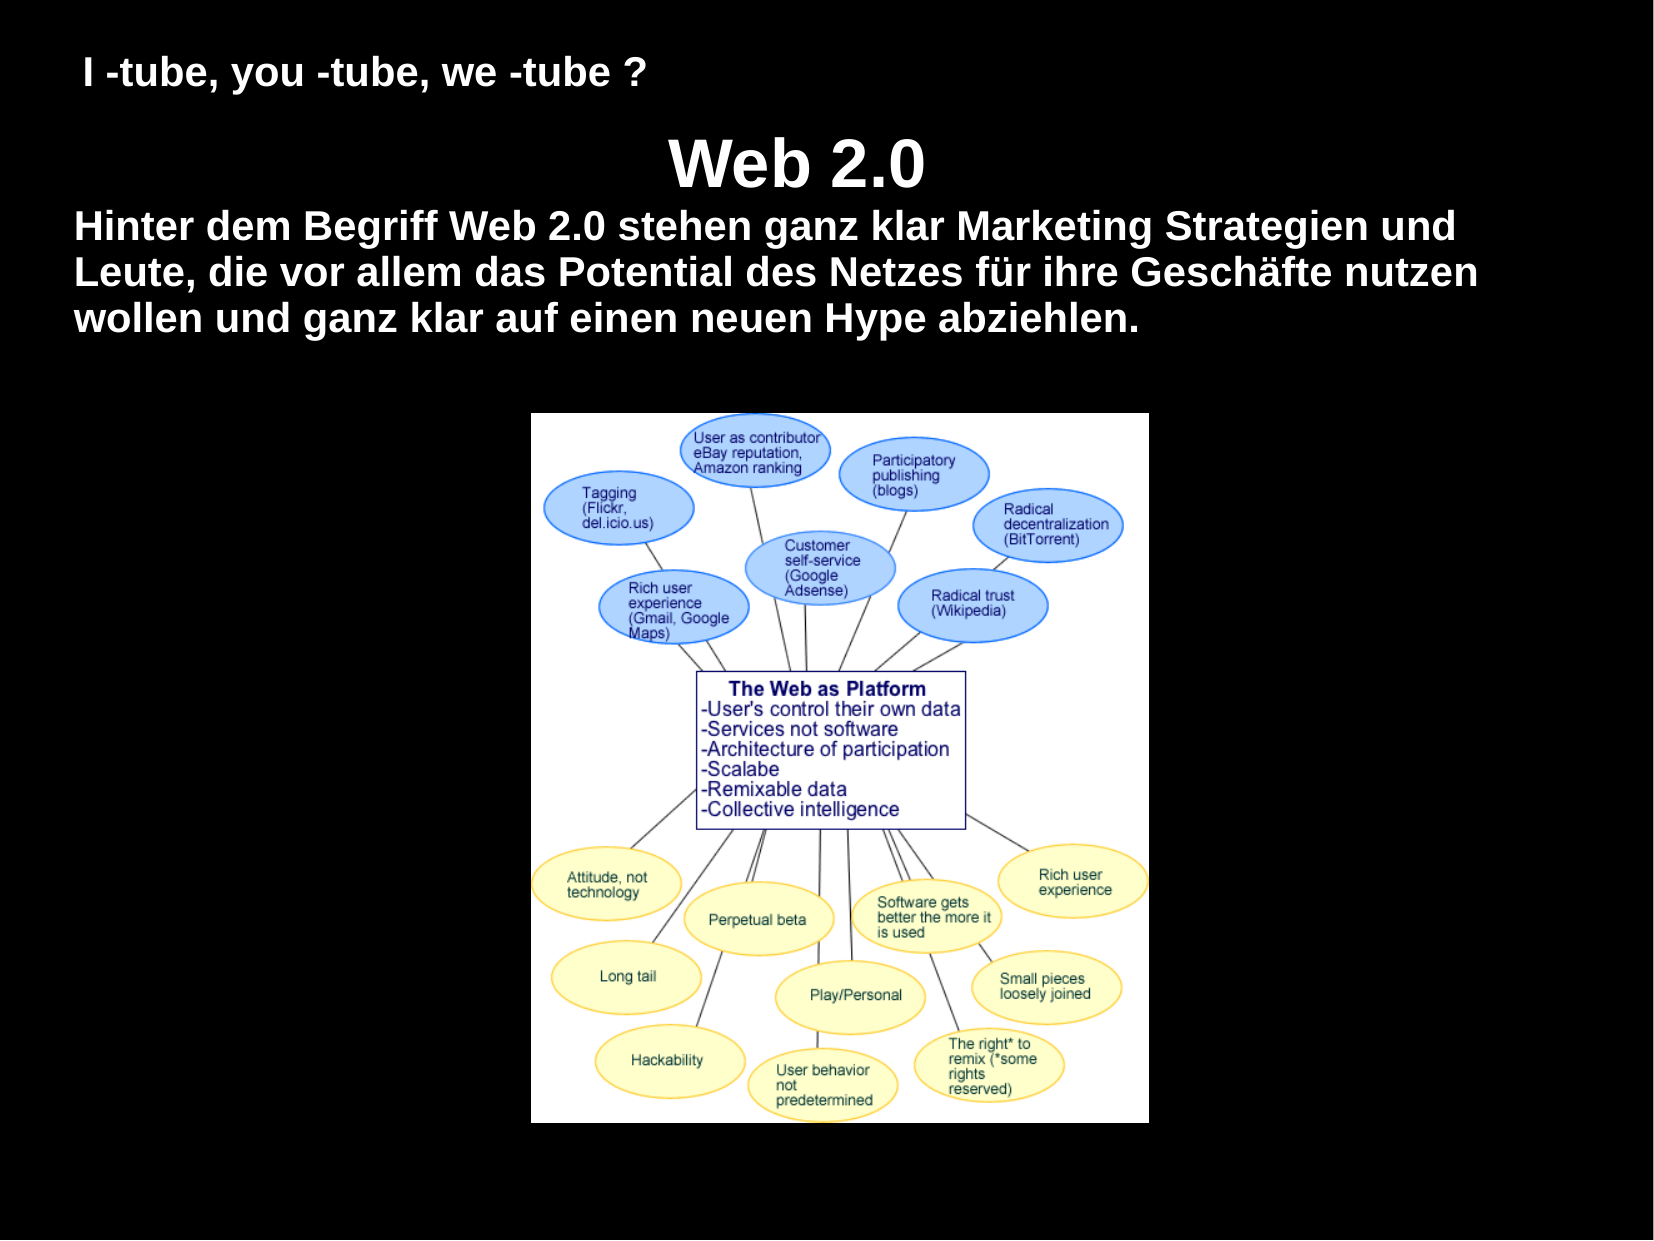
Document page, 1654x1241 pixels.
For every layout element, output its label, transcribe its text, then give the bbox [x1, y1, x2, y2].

picture [531, 413, 1149, 1123]
title I -tube, you -tube, we -tube ? [82, 31, 1571, 275]
text_box Web 2.0 Hinter dem Begriff Web 2.0 stehen ganz klar Marketing Strategien und Leute, die vor allem das Potential des Netzes für ihre Geschäfte nutzen wollen und ganz klar auf einen neuen Hype abziehlen. [59, 118, 1536, 600]
